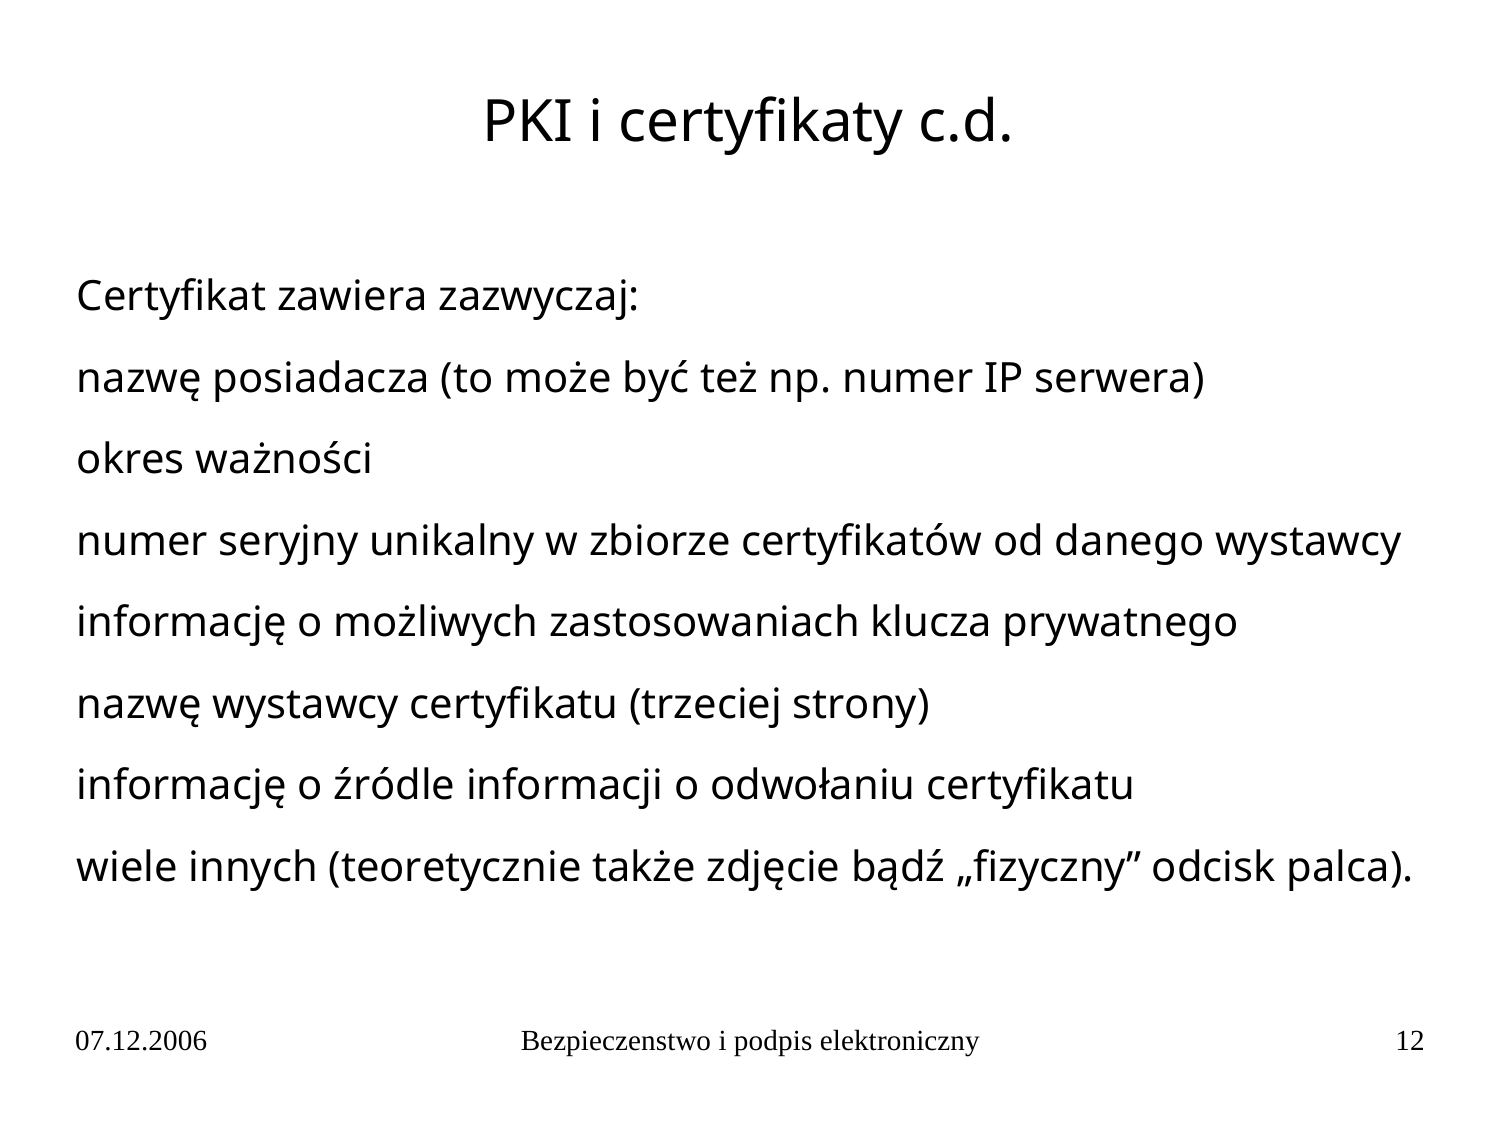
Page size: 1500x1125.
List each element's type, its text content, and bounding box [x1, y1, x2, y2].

title PKI i certyfikaty c.d. [59, 83, 1437, 155]
list Certyfikat zawiera zazwyczaj: nazwę posiadacza (to może być też np. numer IP serwera) okres ważności numer seryjny unikalny w zbiorze certyfikatów od danego wystawcy informację o możliwych zastosowaniach klucza prywatnego nazwę wystawcy certyfikatu (trzeciej strony) informację o źródle informacji o odwołaniu certyfikatu wiele innych (teoretycznie także zdjęcie bądź „fizyczny” odcisk palca). [59, 265, 1446, 955]
